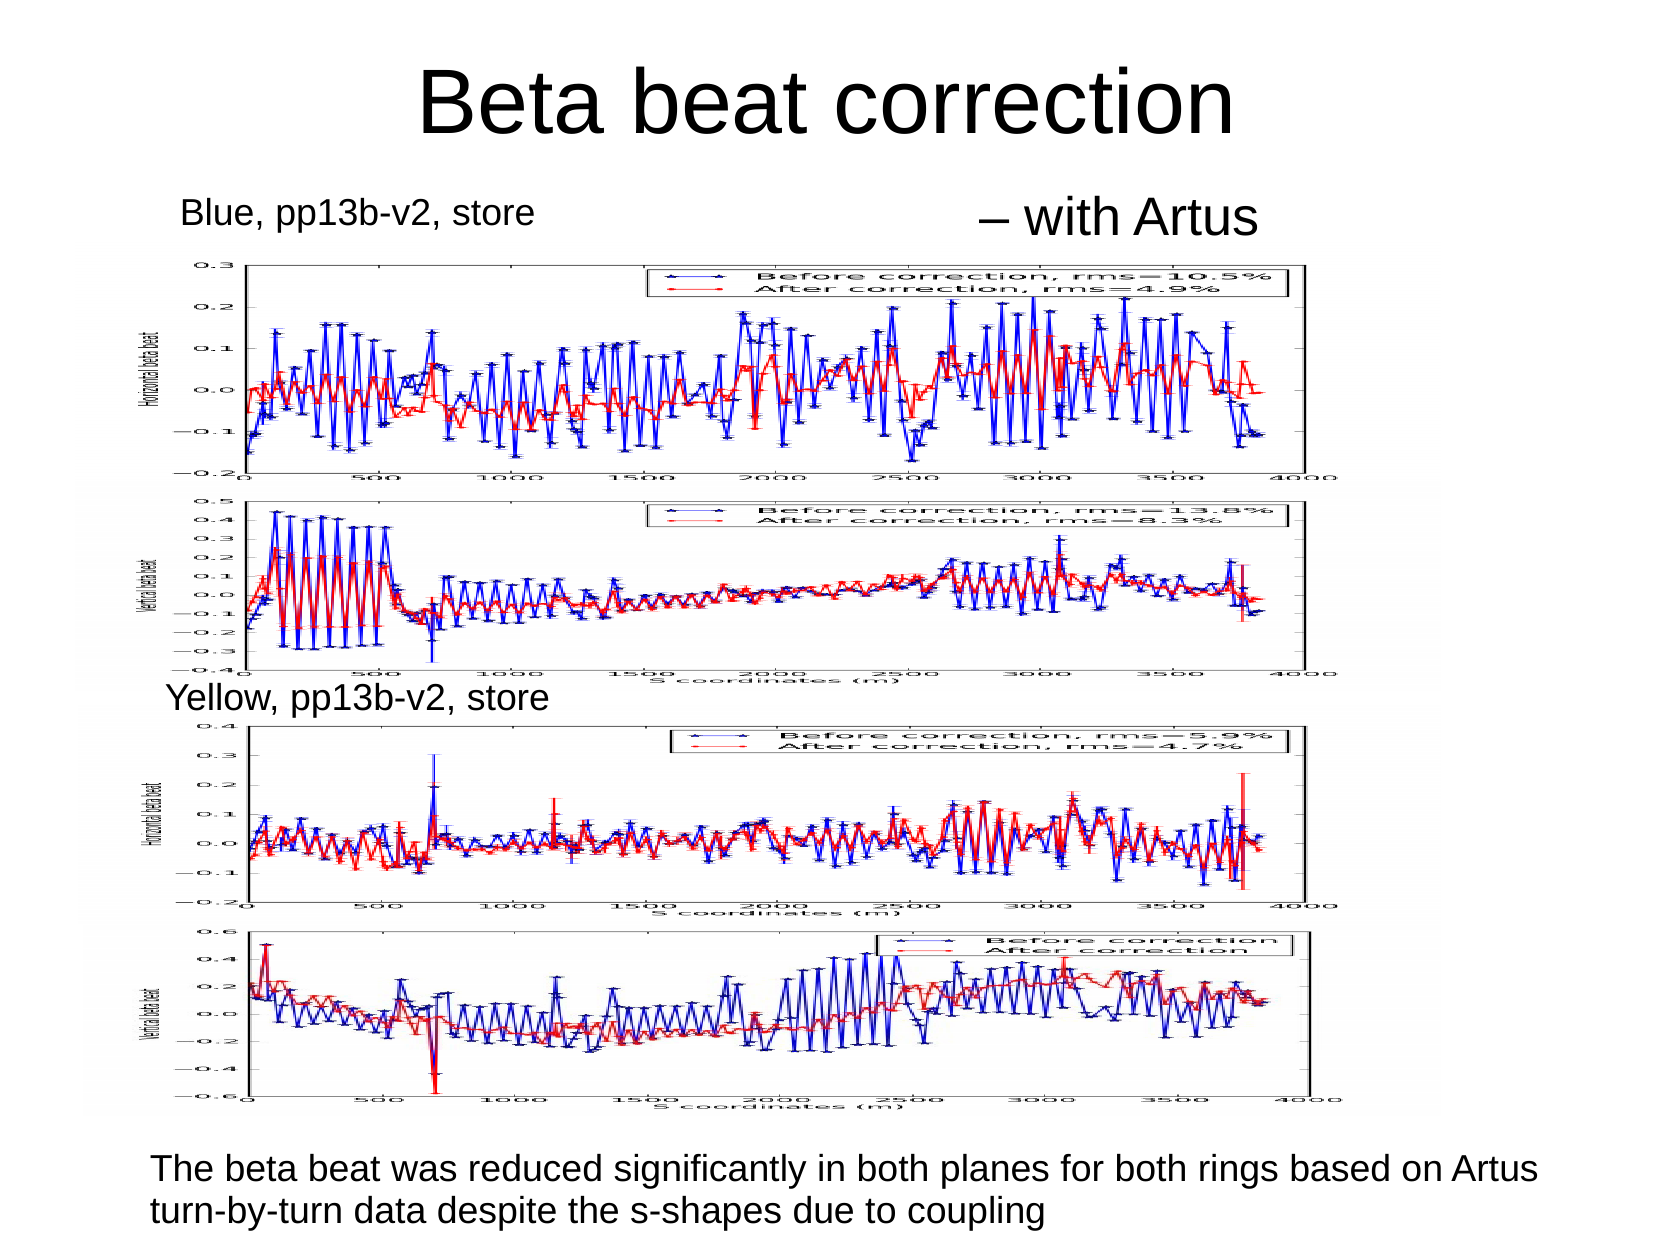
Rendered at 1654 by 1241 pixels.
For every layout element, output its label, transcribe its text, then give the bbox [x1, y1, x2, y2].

picture [75, 239, 1441, 691]
text_box The beta beat was reduced significantly in both planes for both rings based on Artus turn-by-turn data despite the s-shapes due to coupling [135, 1140, 1576, 1239]
title Beta beat correction – with Artus [82, 49, 1571, 257]
text_box Yellow, pp13b-v2, store [150, 669, 691, 726]
text_box Blue, pp13b-v2, store [165, 183, 706, 241]
picture [78, 704, 1441, 1116]
